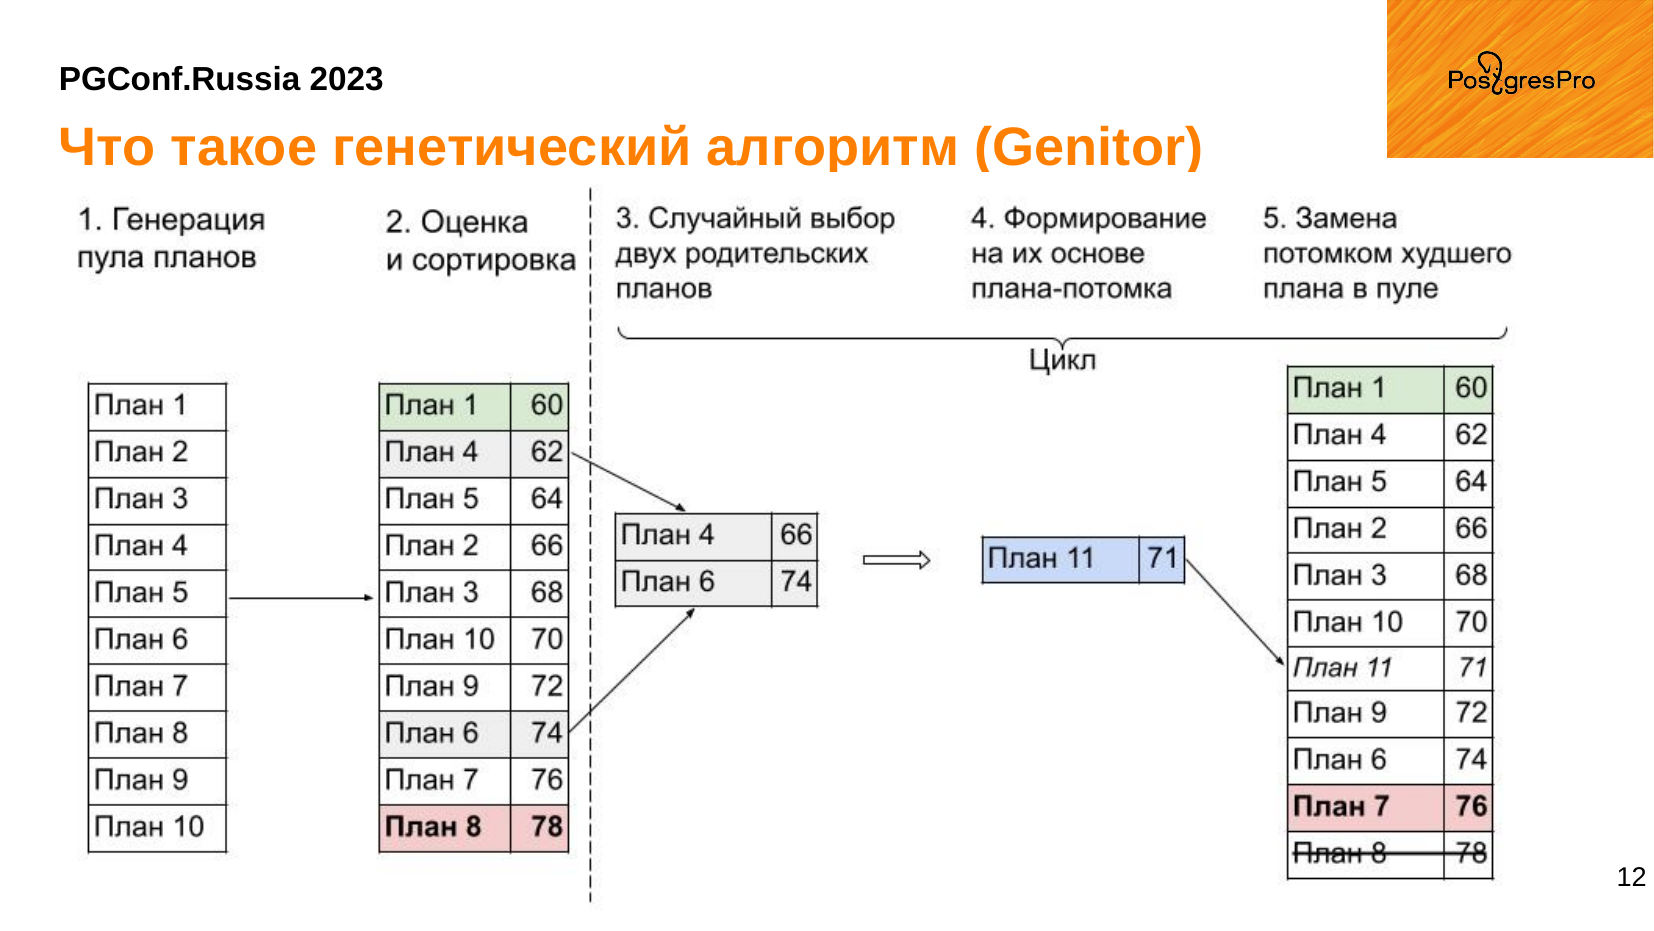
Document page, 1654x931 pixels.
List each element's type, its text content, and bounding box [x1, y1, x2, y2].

picture [77, 172, 1517, 914]
text_box PGConf.Russia 2023 [58, 47, 1388, 107]
picture [1387, 0, 1654, 158]
text_box Что такое генетический алгоритм (Genitor) [58, 112, 1388, 175]
slide_number <number> [1547, 859, 1647, 931]
